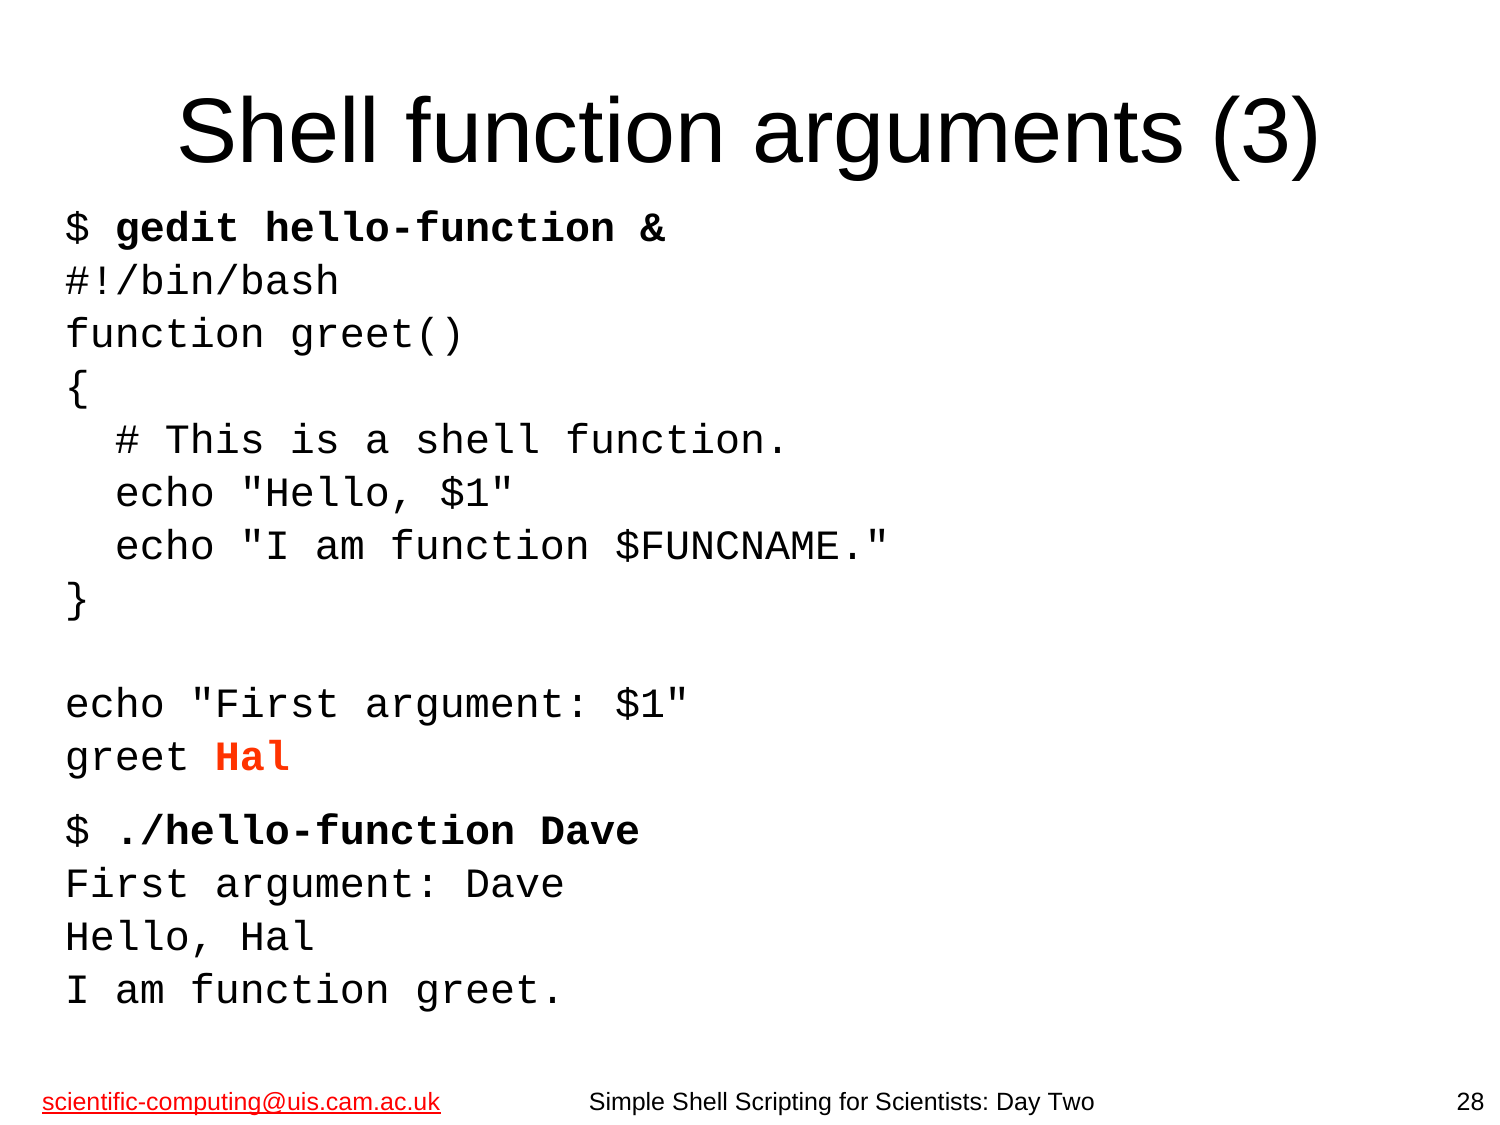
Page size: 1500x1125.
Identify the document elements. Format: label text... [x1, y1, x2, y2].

title Shell function arguments (3) [99, 62, 1401, 199]
list $ gedit hello-function & #!/bin/bash function greet() { # This is a shell function. echo "Hello, $1" echo "I am function $FUNCNAME." } echo "First argument: $1" greet Hal $ ./hello-function Dave First argument: Dave Hello, Hal I am function greet. [50, 199, 1450, 1063]
